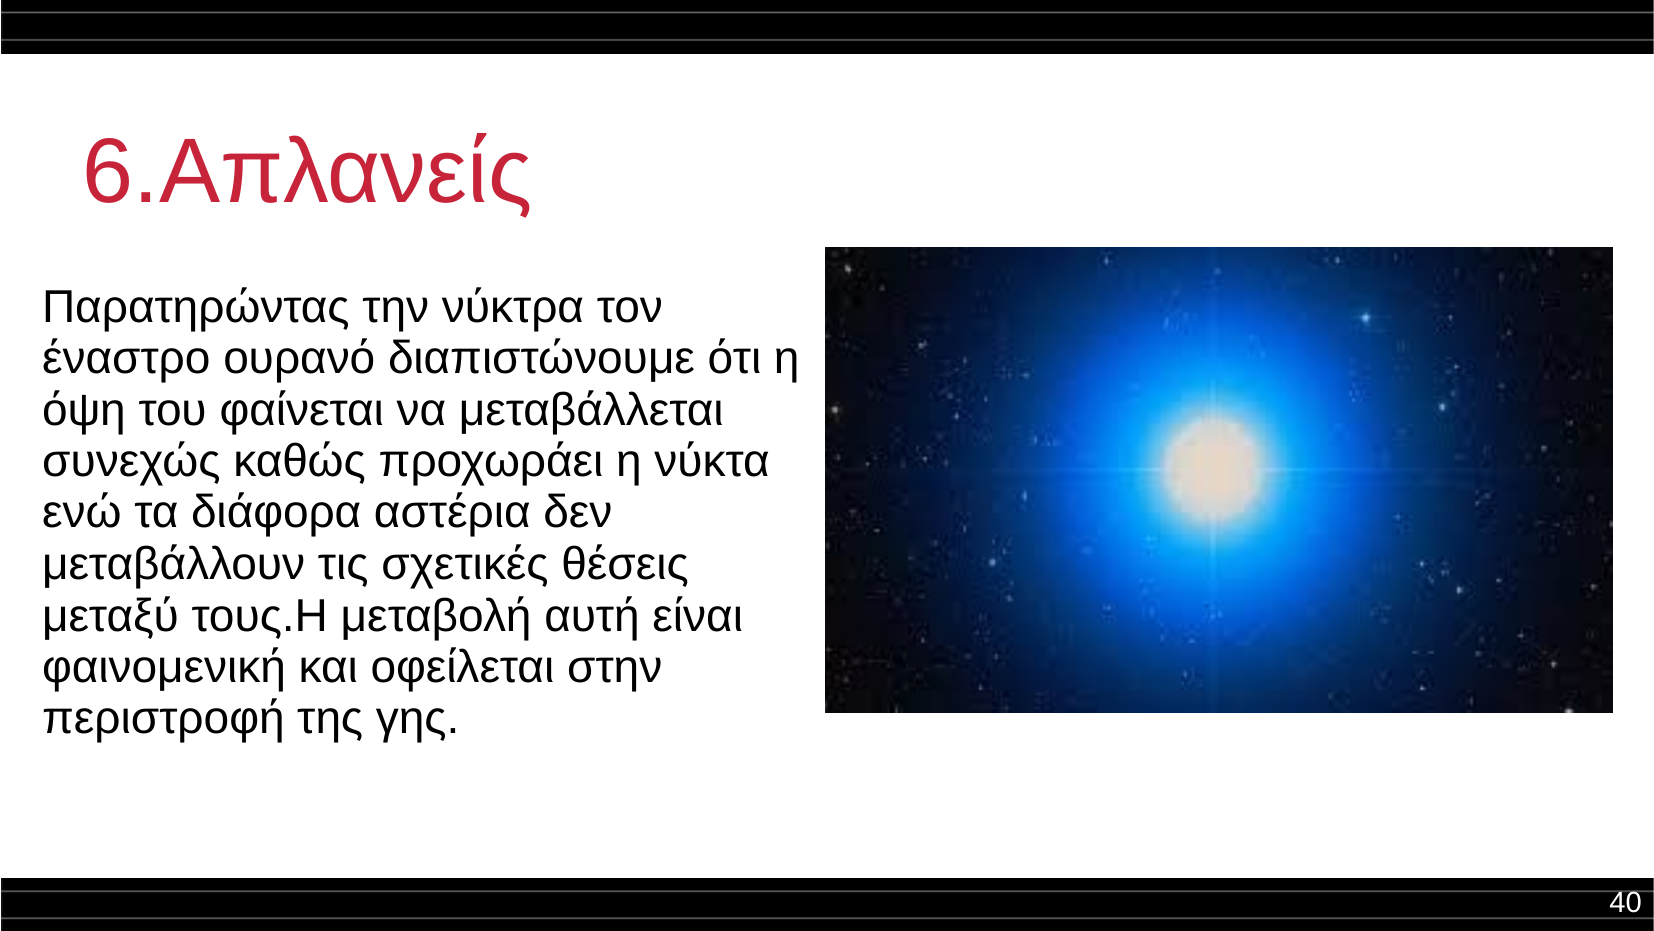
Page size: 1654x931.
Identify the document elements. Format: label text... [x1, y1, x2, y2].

picture [1, 878, 1654, 931]
title 6.Απλανείς [82, 92, 1571, 249]
picture [1, 0, 1654, 54]
picture [825, 247, 1613, 713]
list Παρατηρώντας την νύκτρα τον έναστρο ουρανό διαπιστώνουμε ότι η όψη του φαίνεται να μεταβάλλεται συνεχώς καθώς προχωράει η νύκτα ενώ τα διάφορα αστέρια δεν μεταβάλλουν τις σχετικές θέσεις μεταξύ τους.Η μεταβολή αυτή είναι φαινομενική και οφείλεται στην περιστροφή της γης. [37, 225, 809, 826]
